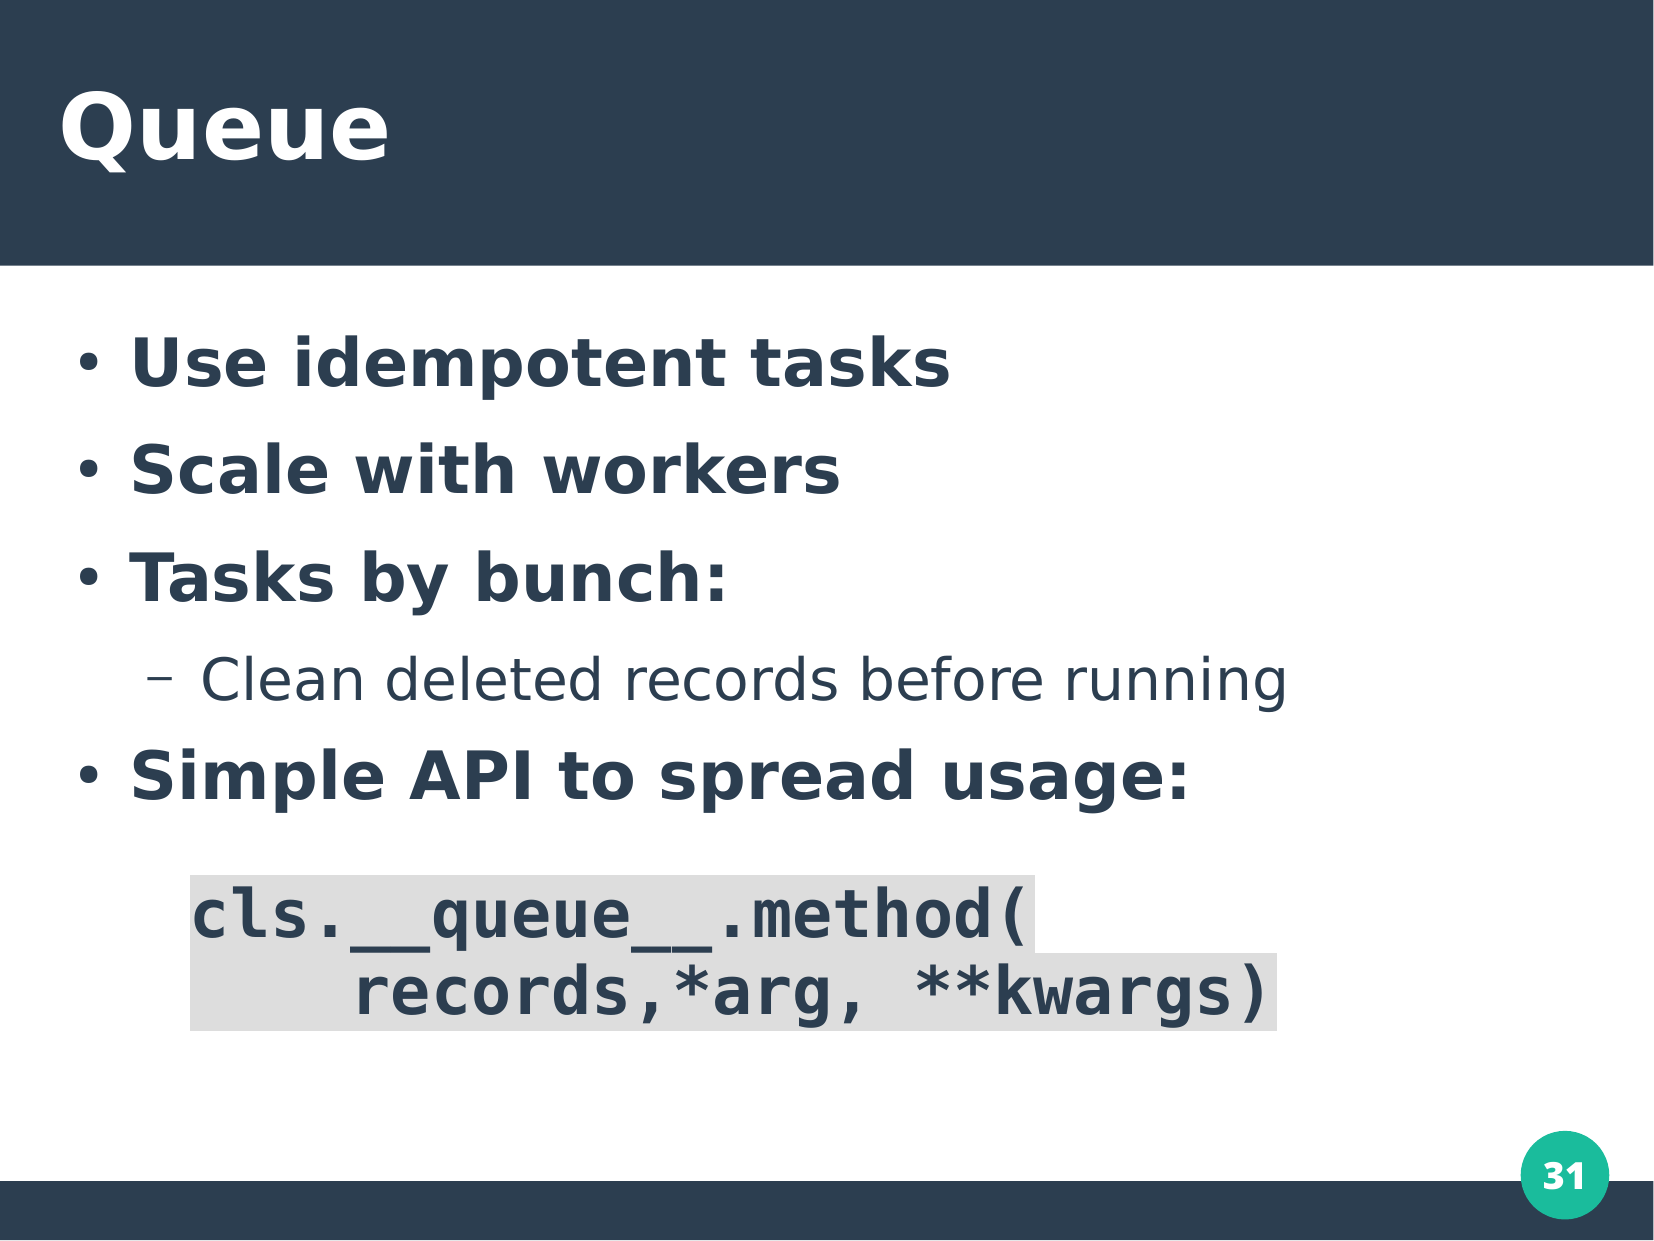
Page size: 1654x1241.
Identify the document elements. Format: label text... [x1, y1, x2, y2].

list Use idempotent tasks Scale with workers Tasks by bunch: Clean deleted records before running Simple API to spread usage: cls.__queue__.method( records,*arg, **kwargs) [59, 324, 1595, 1152]
title Queue [59, 49, 1595, 207]
